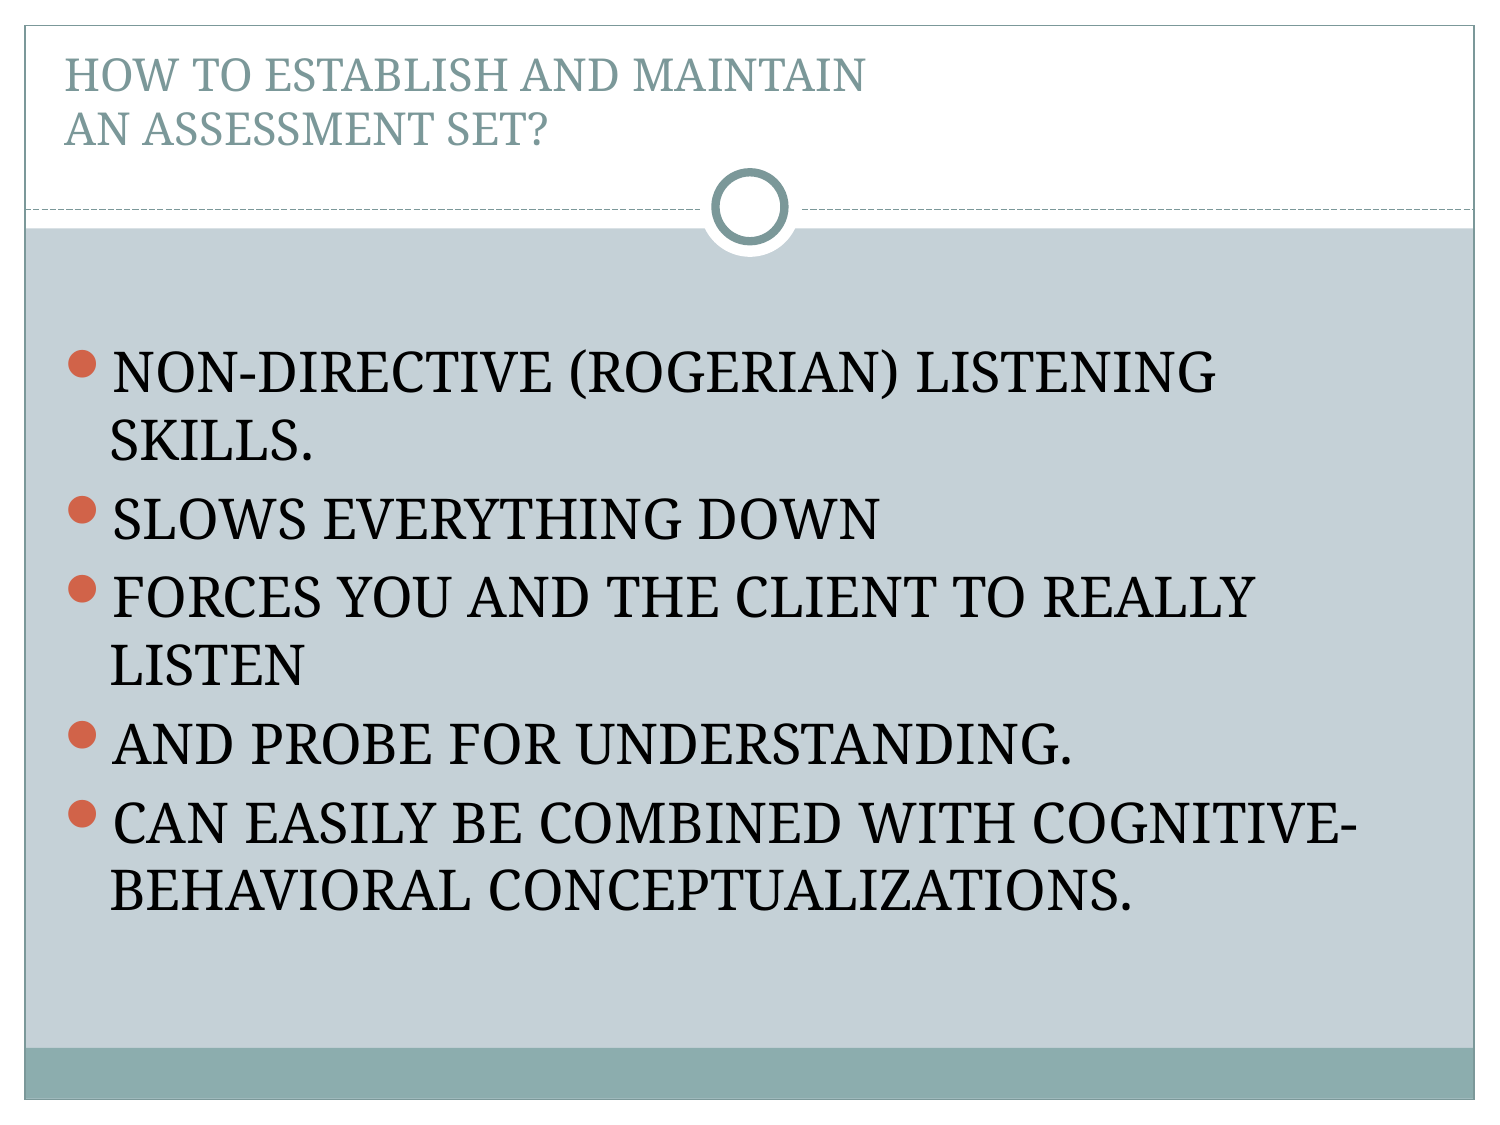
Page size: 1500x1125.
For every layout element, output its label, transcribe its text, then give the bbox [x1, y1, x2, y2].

list NON-DIRECTIVE (ROGERIAN) LISTENING SKILLS. SLOWS EVERYTHING DOWN FORCES YOU AND THE CLIENT TO REALLY LISTEN AND PROBE FOR UNDERSTANDING. CAN EASILY BE COMBINED WITH COGNITIVE-BEHAVIORAL CONCEPTUALIZATIONS. [49, 250, 1445, 1001]
title HOW TO ESTABLISH AND MAINTAIN AN ASSESSMENT SET? [49, 37, 1450, 162]
